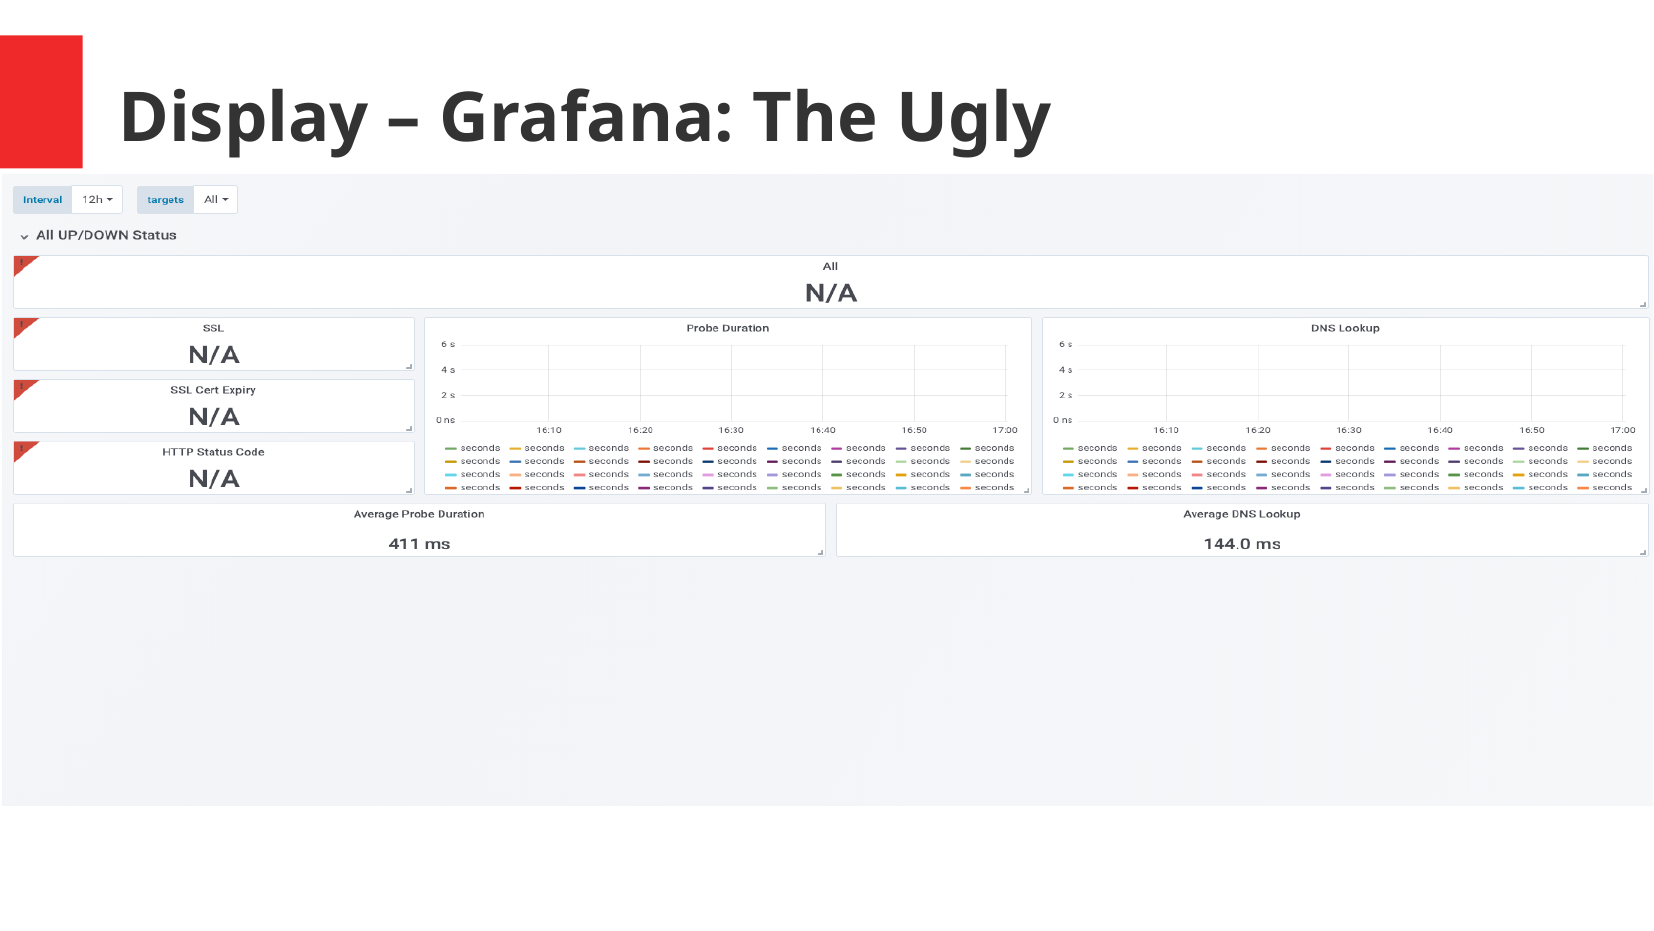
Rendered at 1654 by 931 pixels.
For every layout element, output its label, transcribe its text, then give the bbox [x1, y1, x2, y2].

title Display – Grafana: The Ugly [118, 37, 1571, 174]
picture [2, 174, 1654, 806]
